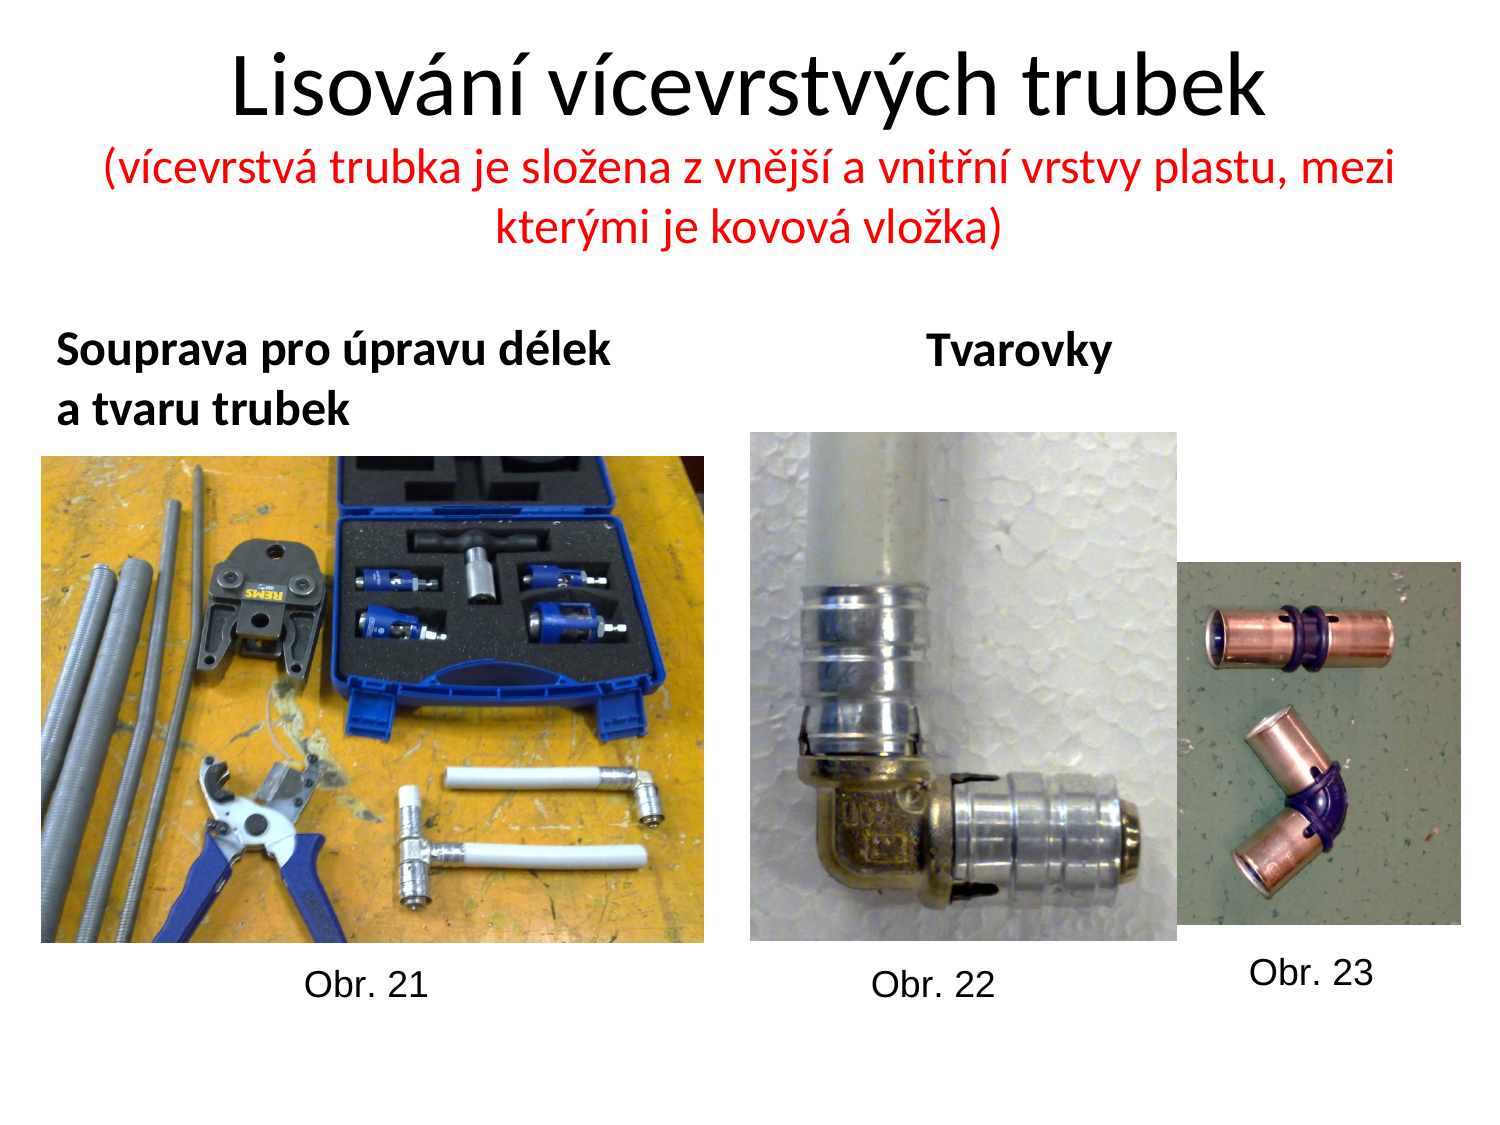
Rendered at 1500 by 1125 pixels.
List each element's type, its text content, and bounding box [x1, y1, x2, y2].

list Tvarovky [761, 278, 1425, 384]
text_box Obr. 21 [289, 952, 444, 1013]
picture [750, 432, 1177, 941]
text_box [41, 456, 704, 943]
title Lisování vícevrstvých trubek (vícevrstvá trubka je složena z vnější a vnitřní vrstvy plastu, mezi kterými je kovová vložka) [75, 16, 1426, 262]
list Souprava pro úpravu délek a tvaru trubek [41, 307, 704, 443]
text_box [1177, 562, 1461, 926]
text_box Obr. 23 [1234, 940, 1389, 1001]
text_box Obr. 22 [856, 952, 1011, 1013]
